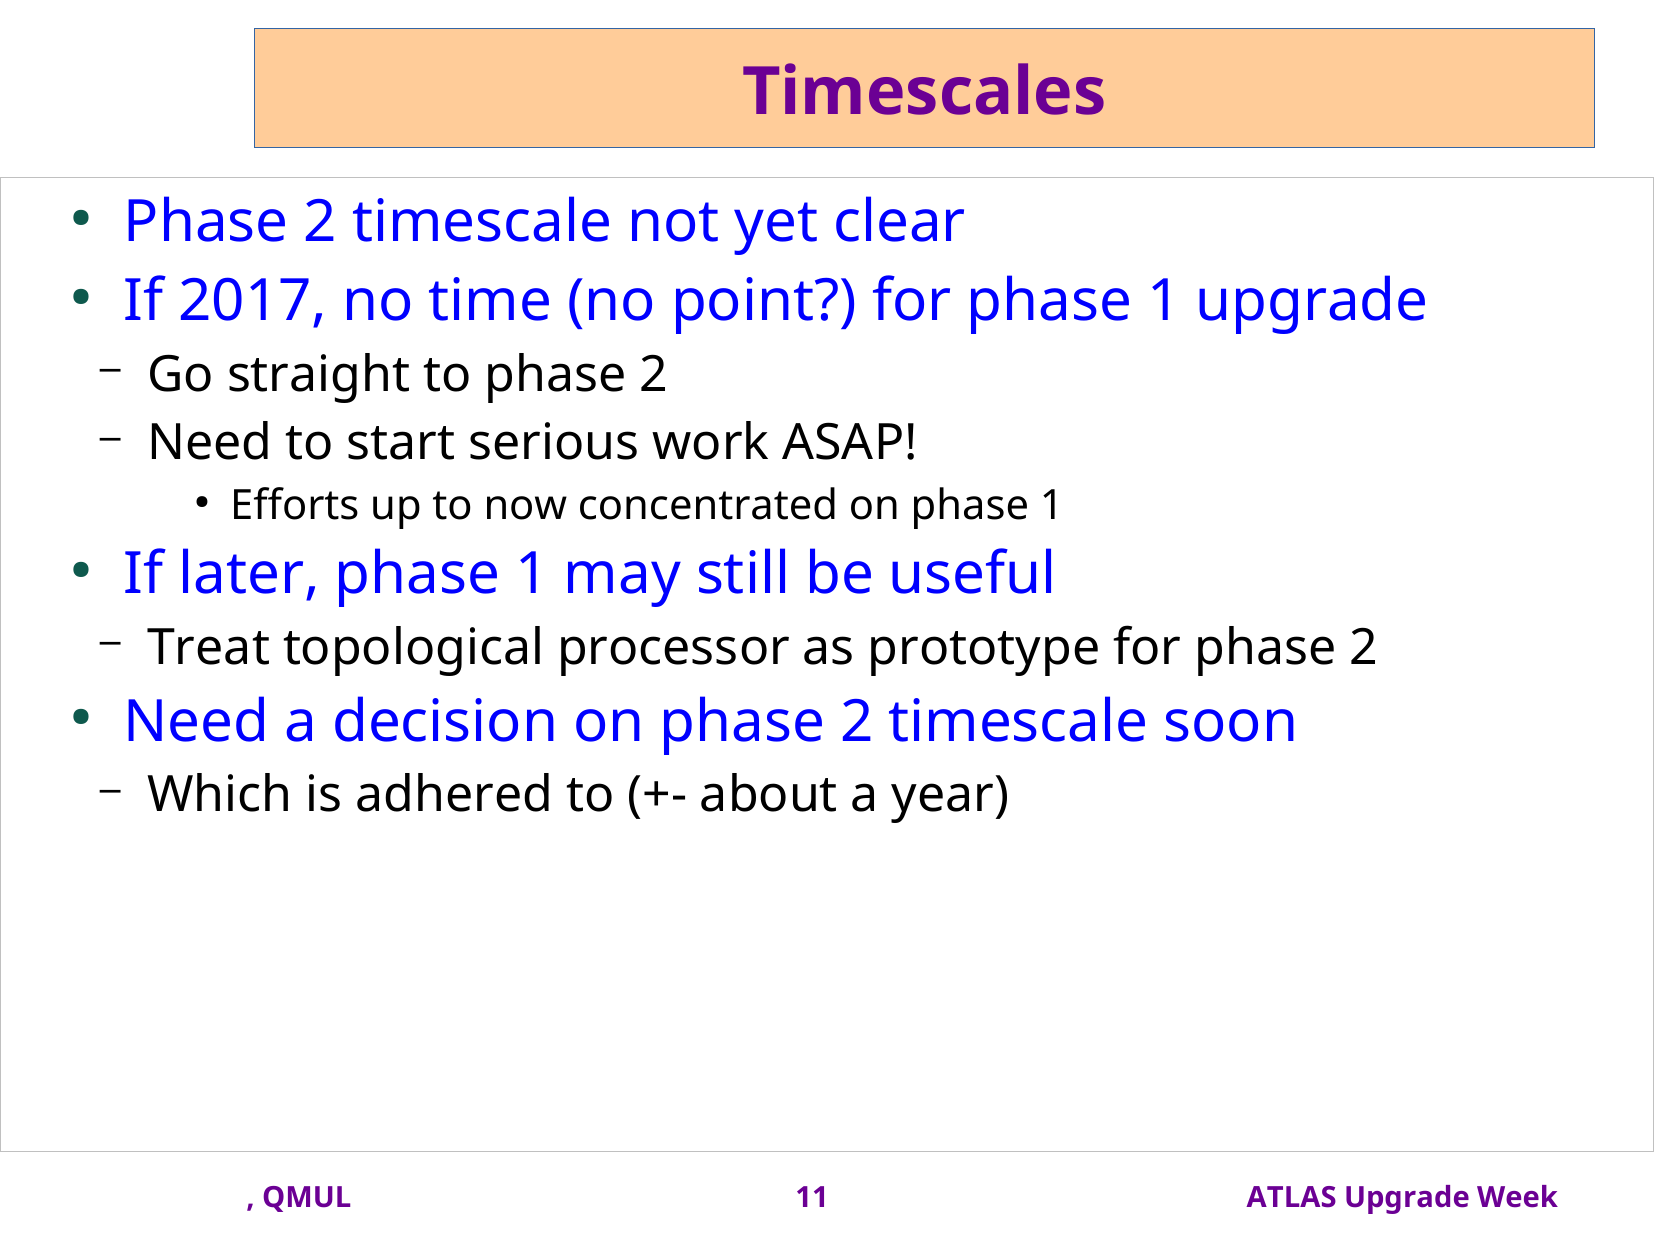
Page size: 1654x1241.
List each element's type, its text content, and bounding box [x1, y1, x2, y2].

title Timescales [254, 28, 1595, 148]
list Phase 2 timescale not yet clear If 2017, no time (no point?) for phase 1 upgrade Go straight to phase 2 Need to start serious work ASAP! Efforts up to now concentrated on phase 1 If later, phase 1 may still be useful Treat topological processor as prototype for phase 2 Need a decision on phase 2 timescale soon Which is adhered to (+- about a year) [52, 179, 1635, 1138]
